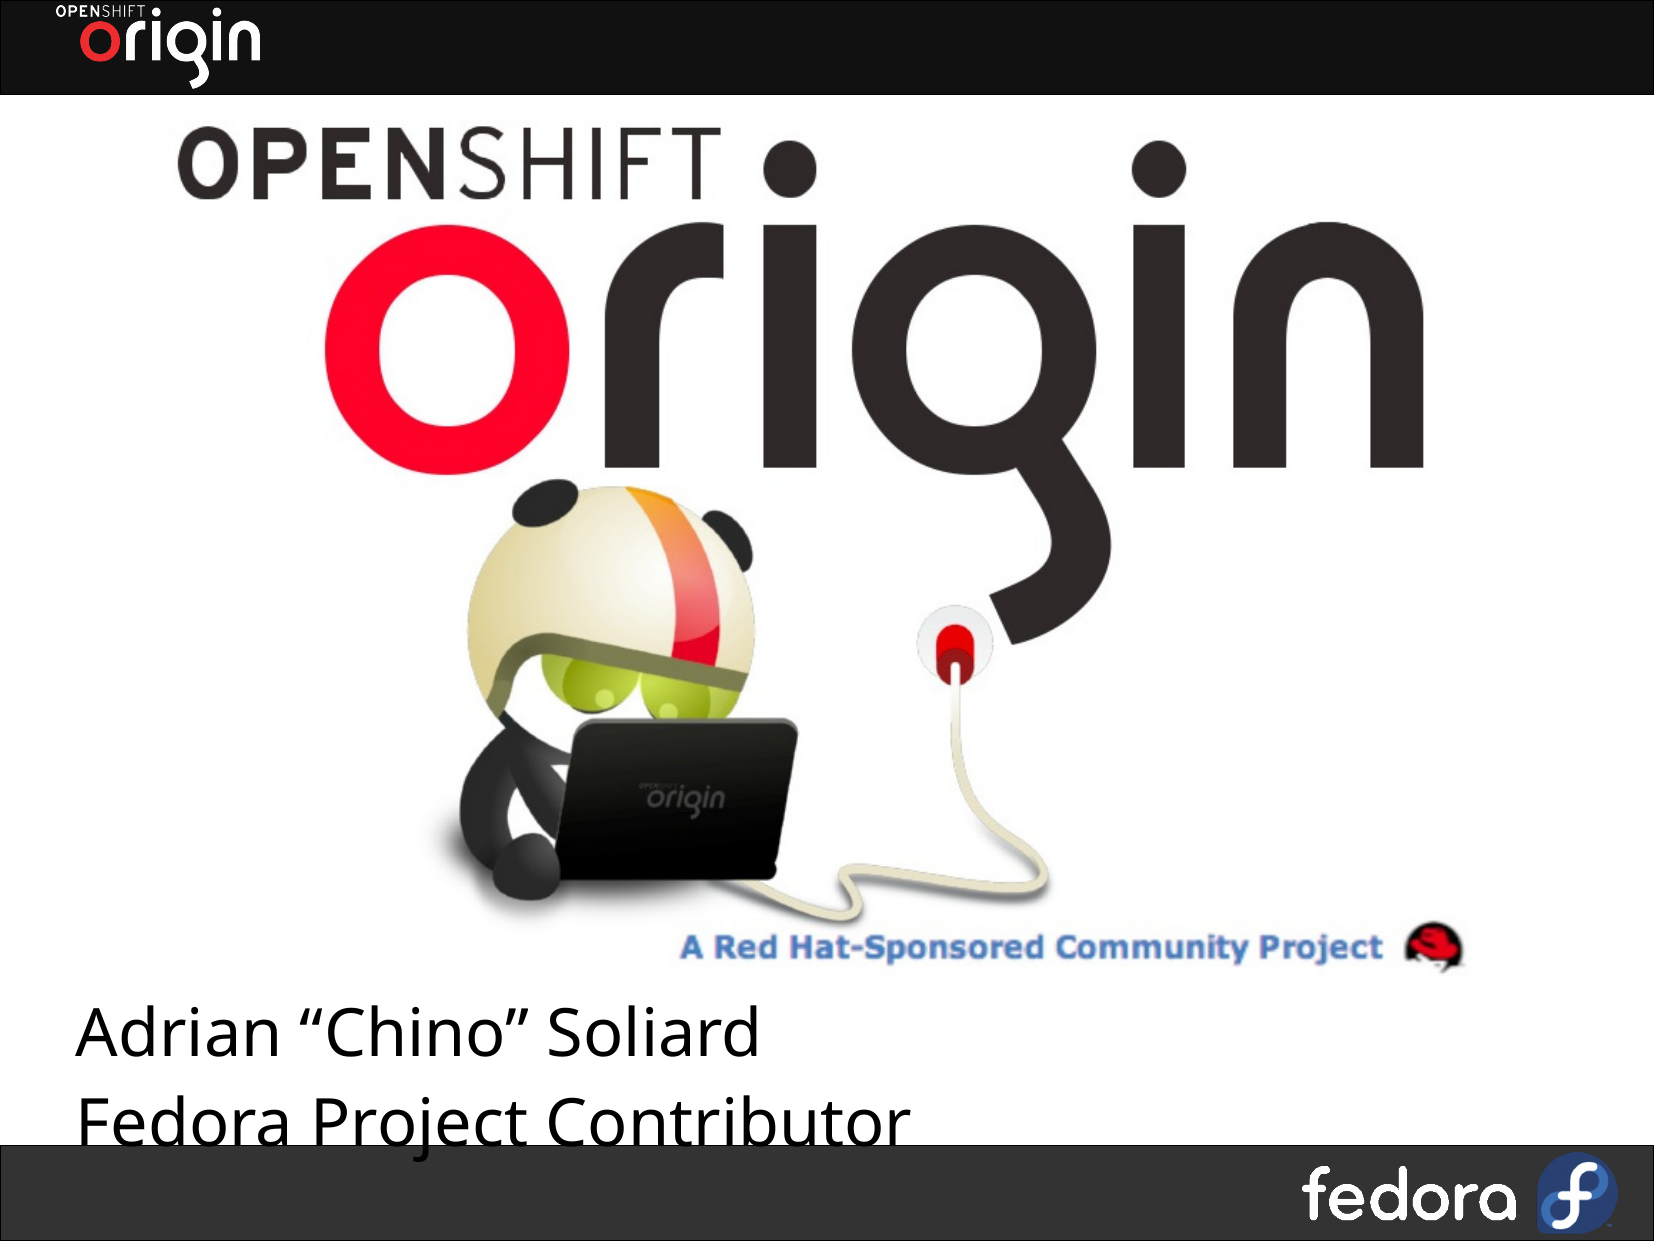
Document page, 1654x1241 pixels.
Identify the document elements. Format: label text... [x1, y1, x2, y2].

picture [1299, 1151, 1619, 1235]
picture [56, 5, 260, 89]
picture [161, 108, 1492, 995]
text_box Adrian “Chino” Soliard Fedora Project Contributor [75, 1003, 962, 1148]
